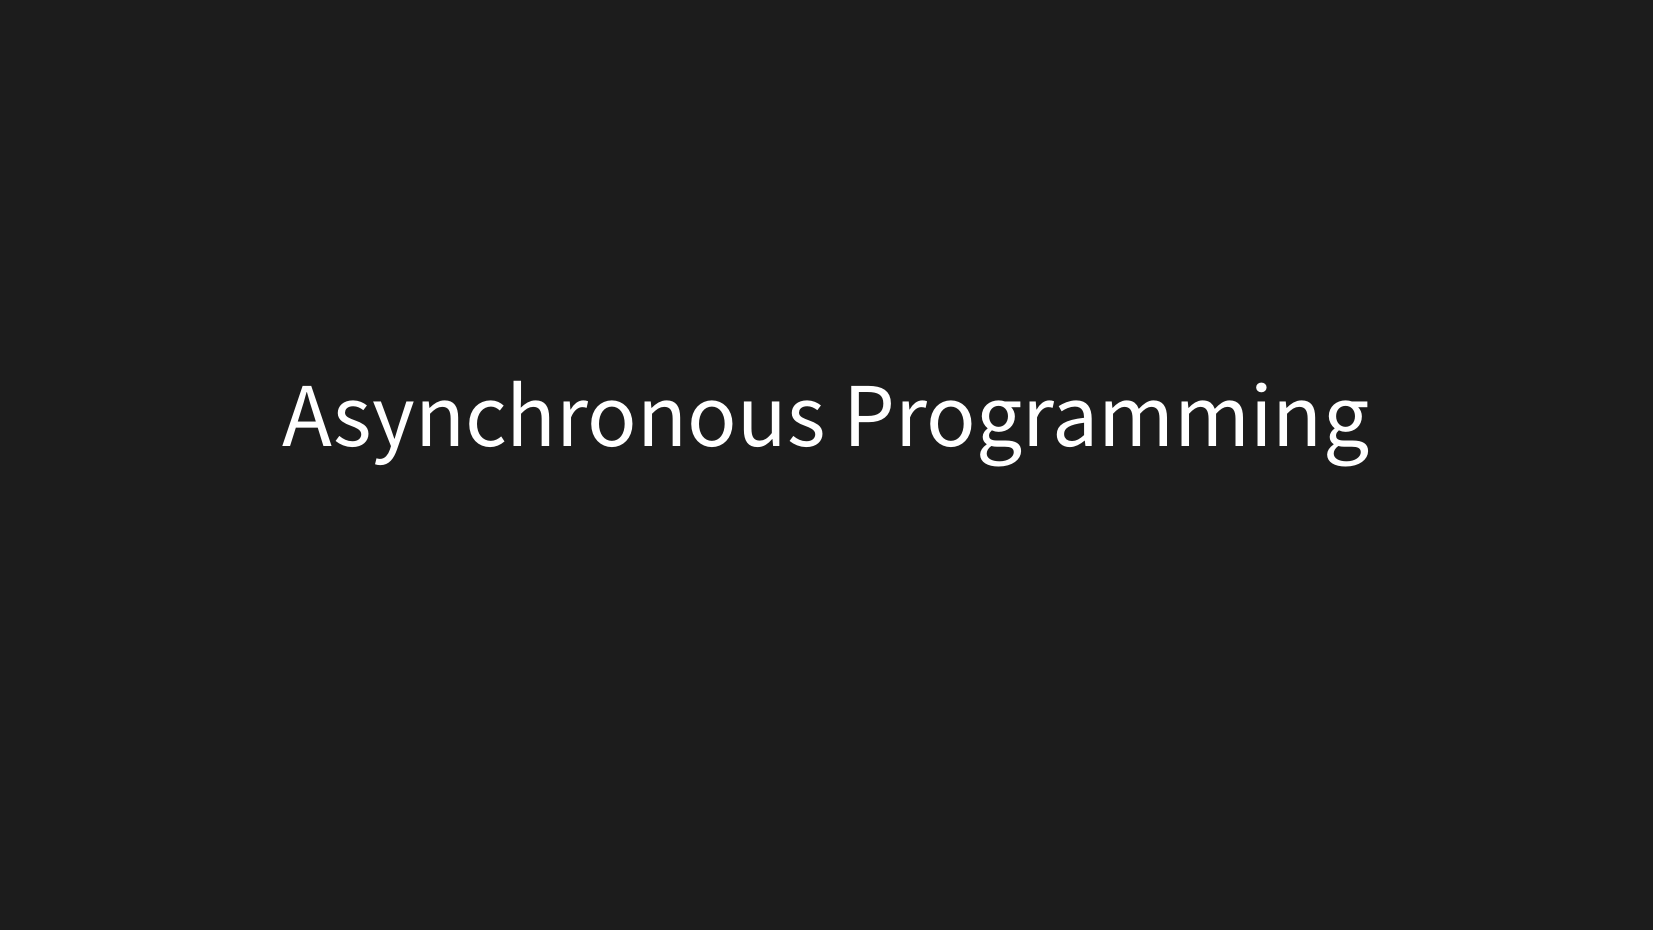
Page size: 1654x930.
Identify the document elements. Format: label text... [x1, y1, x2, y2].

title Asynchronous Programming [0, 298, 1653, 529]
